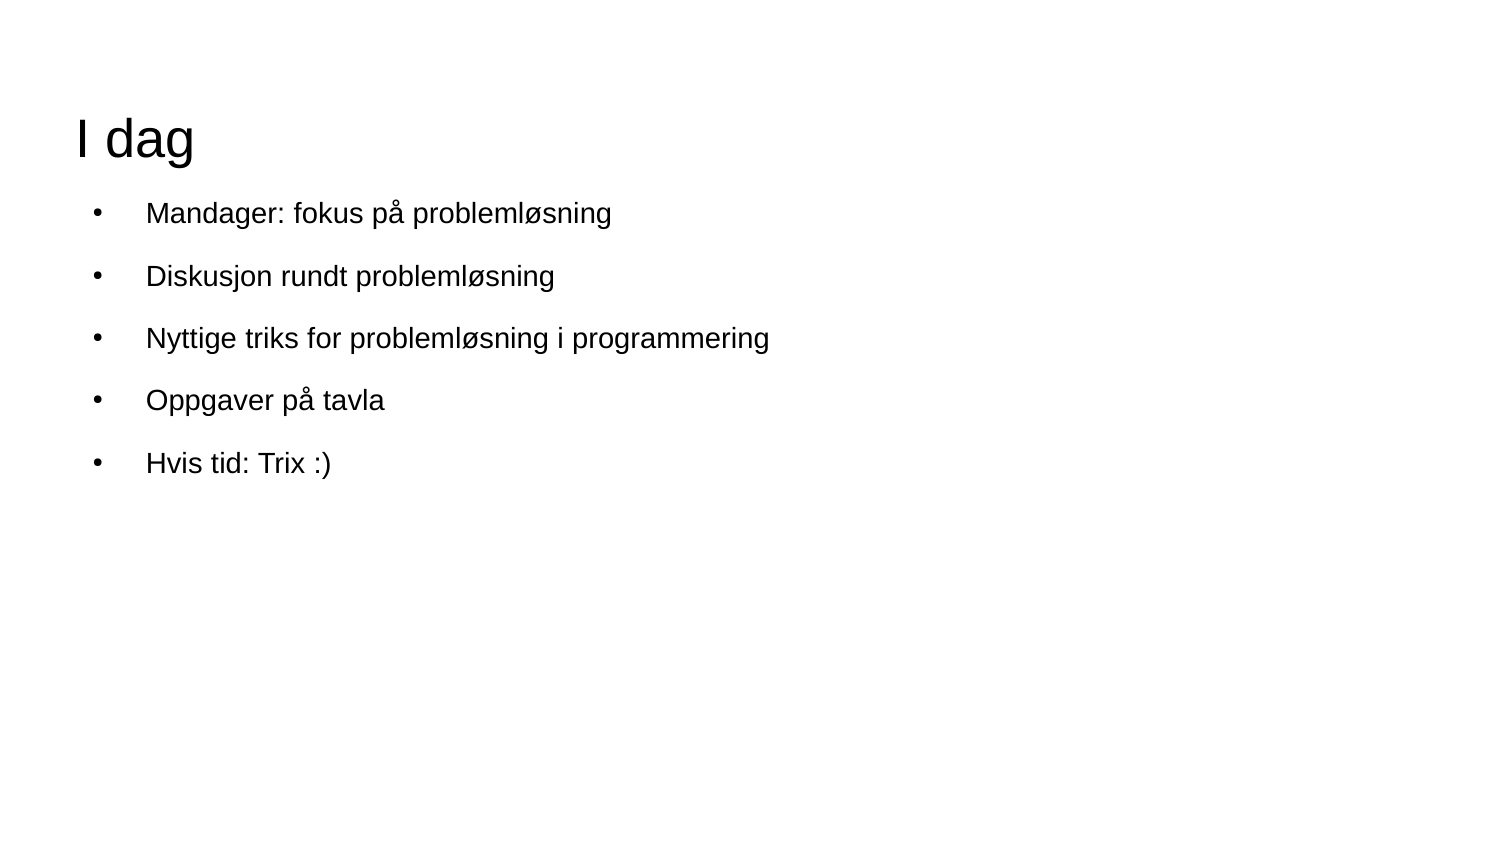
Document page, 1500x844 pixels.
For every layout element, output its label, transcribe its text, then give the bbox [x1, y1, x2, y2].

title I dag [75, 0, 1473, 308]
list Mandager: fokus på problemløsning Diskusjon rundt problemløsning Nyttige triks for problemløsning i programmering Oppgaver på tavla Hvis tid: Trix :) [75, 197, 1425, 687]
